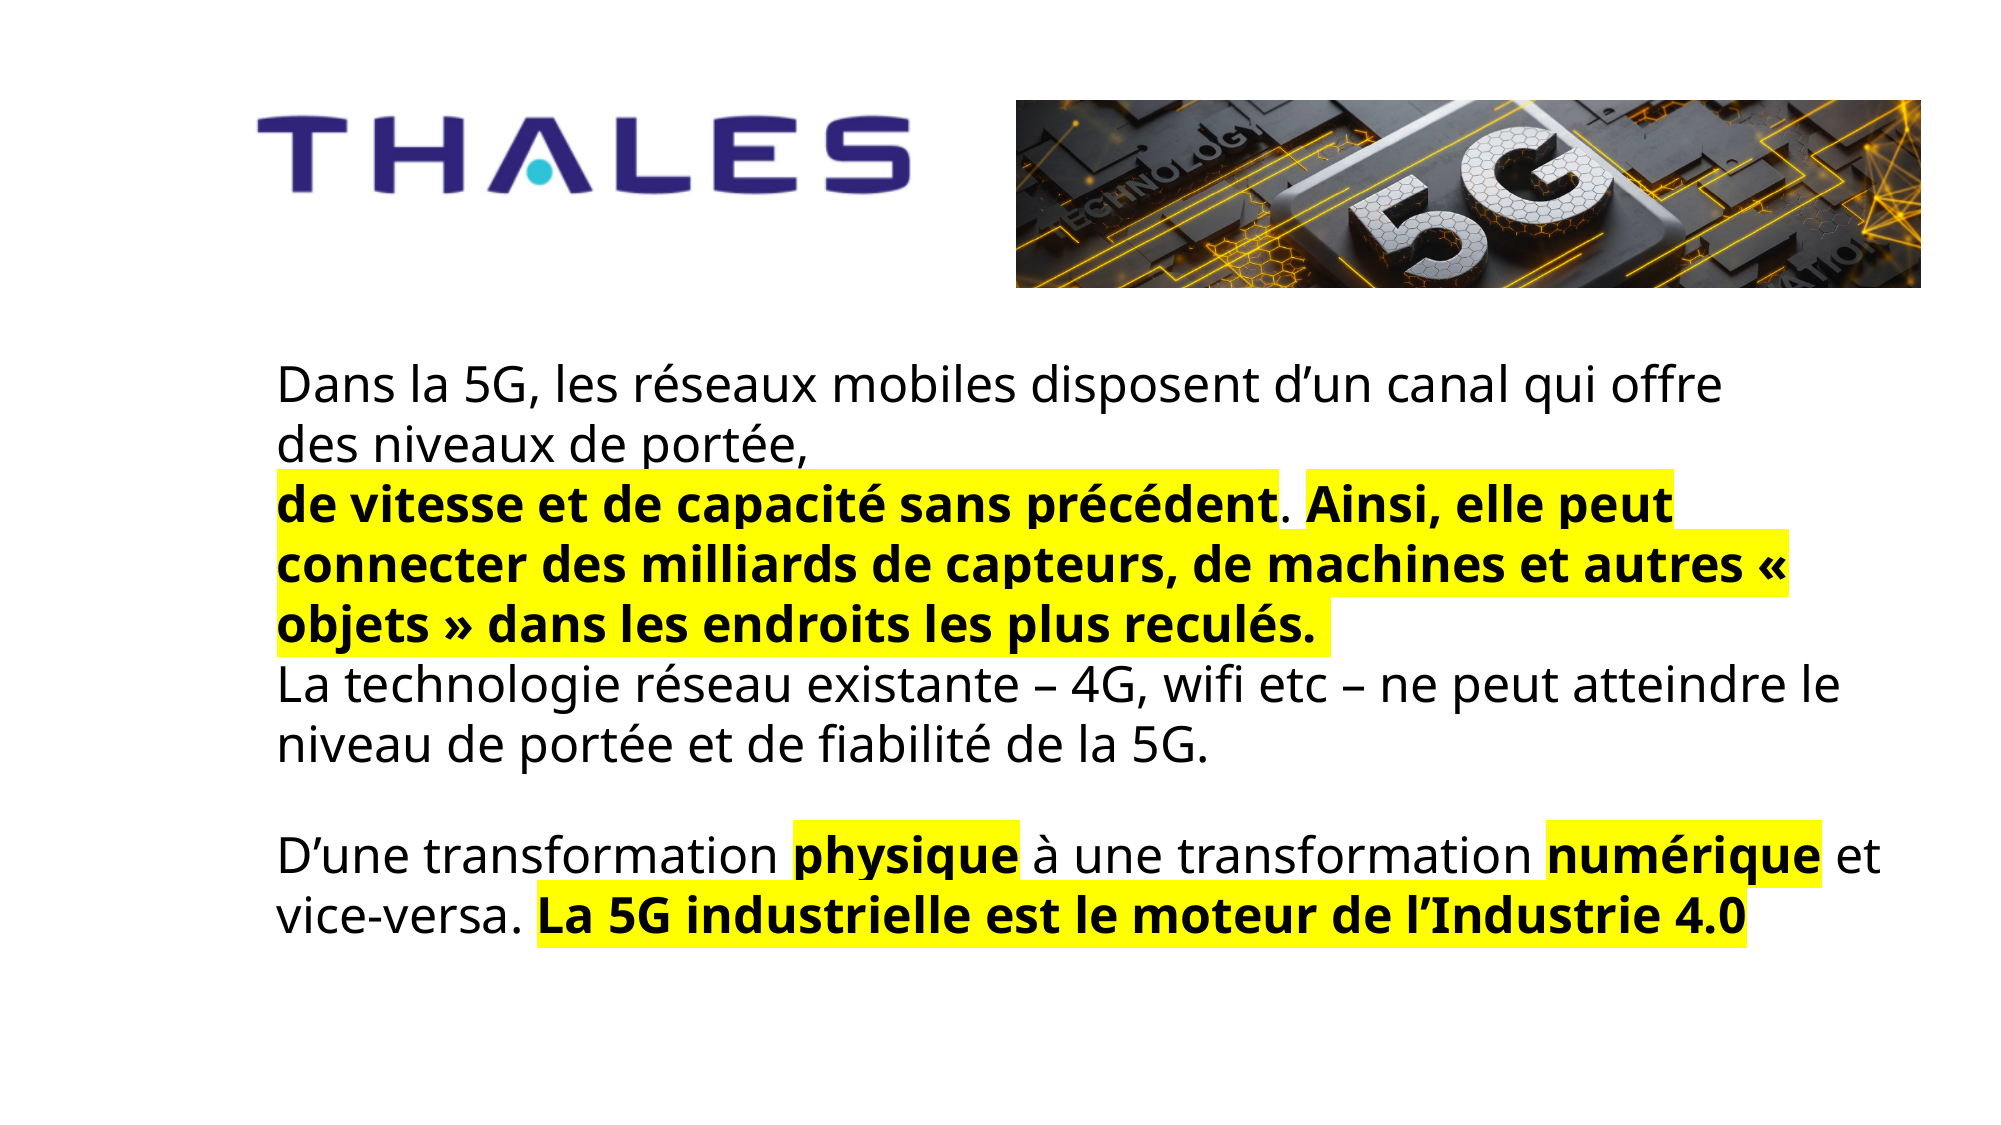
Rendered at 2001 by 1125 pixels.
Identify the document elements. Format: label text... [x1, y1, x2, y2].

text_box Dans la 5G, les réseaux mobiles disposent d’un canal qui offre des niveaux de portée, de vitesse et de capacité sans précédent. Ainsi, elle peut connecter des milliards de capteurs, de machines et autres « objets » dans les endroits les plus reculés. La technologie réseau existante – 4G, wifi etc – ne peut atteindre le niveau de portée et de fiabilité de la 5G. [262, 345, 1880, 780]
picture [1016, 100, 1921, 288]
text_box D’une transformation physique à une transformation numérique et vice-versa. La 5G industrielle est le moteur de l’Industrie 4.0 [262, 816, 1921, 951]
picture [238, 100, 931, 211]
